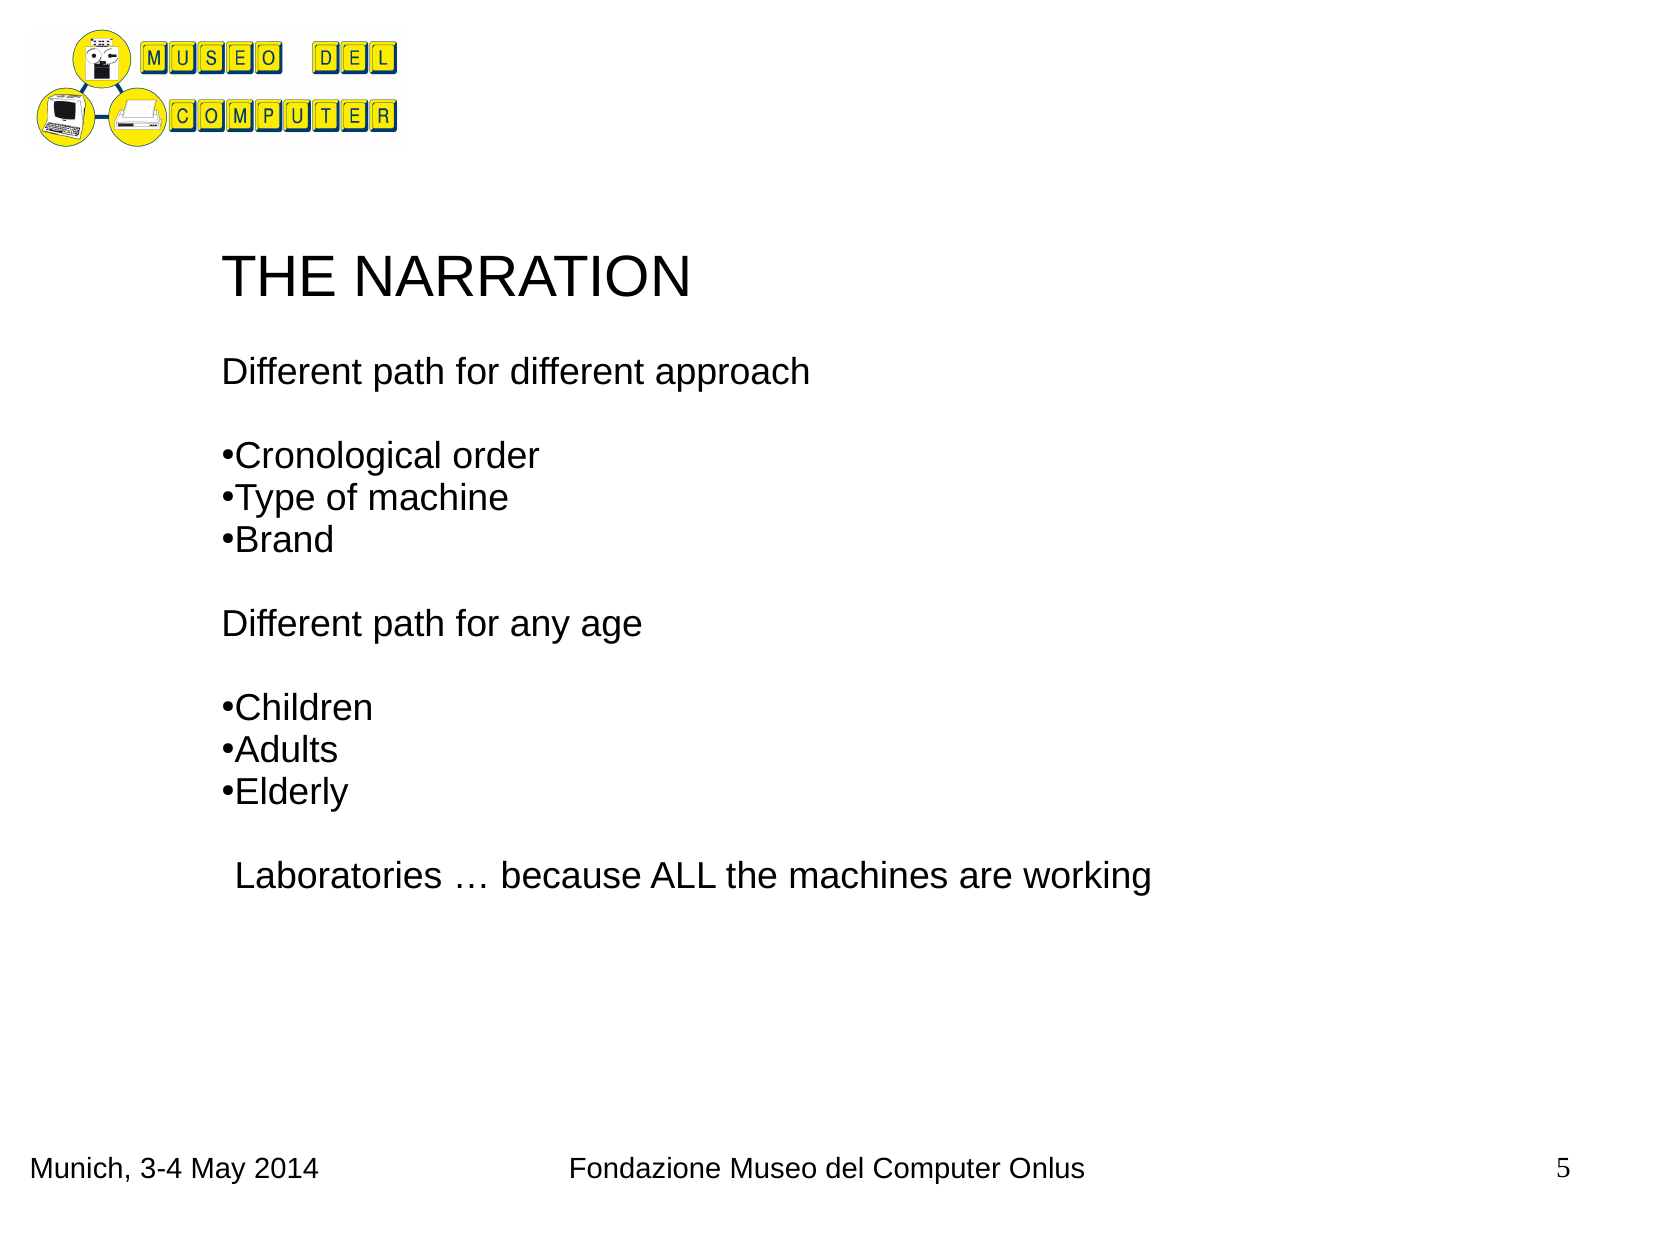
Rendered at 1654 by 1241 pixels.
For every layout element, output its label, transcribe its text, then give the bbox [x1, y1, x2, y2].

text_box THE NARRATION Different path for different approach Cronological order Type of machine Brand Different path for any age Children Adults Elderly Laboratories … because ALL the machines are working [206, 236, 1477, 905]
picture [29, 28, 409, 148]
